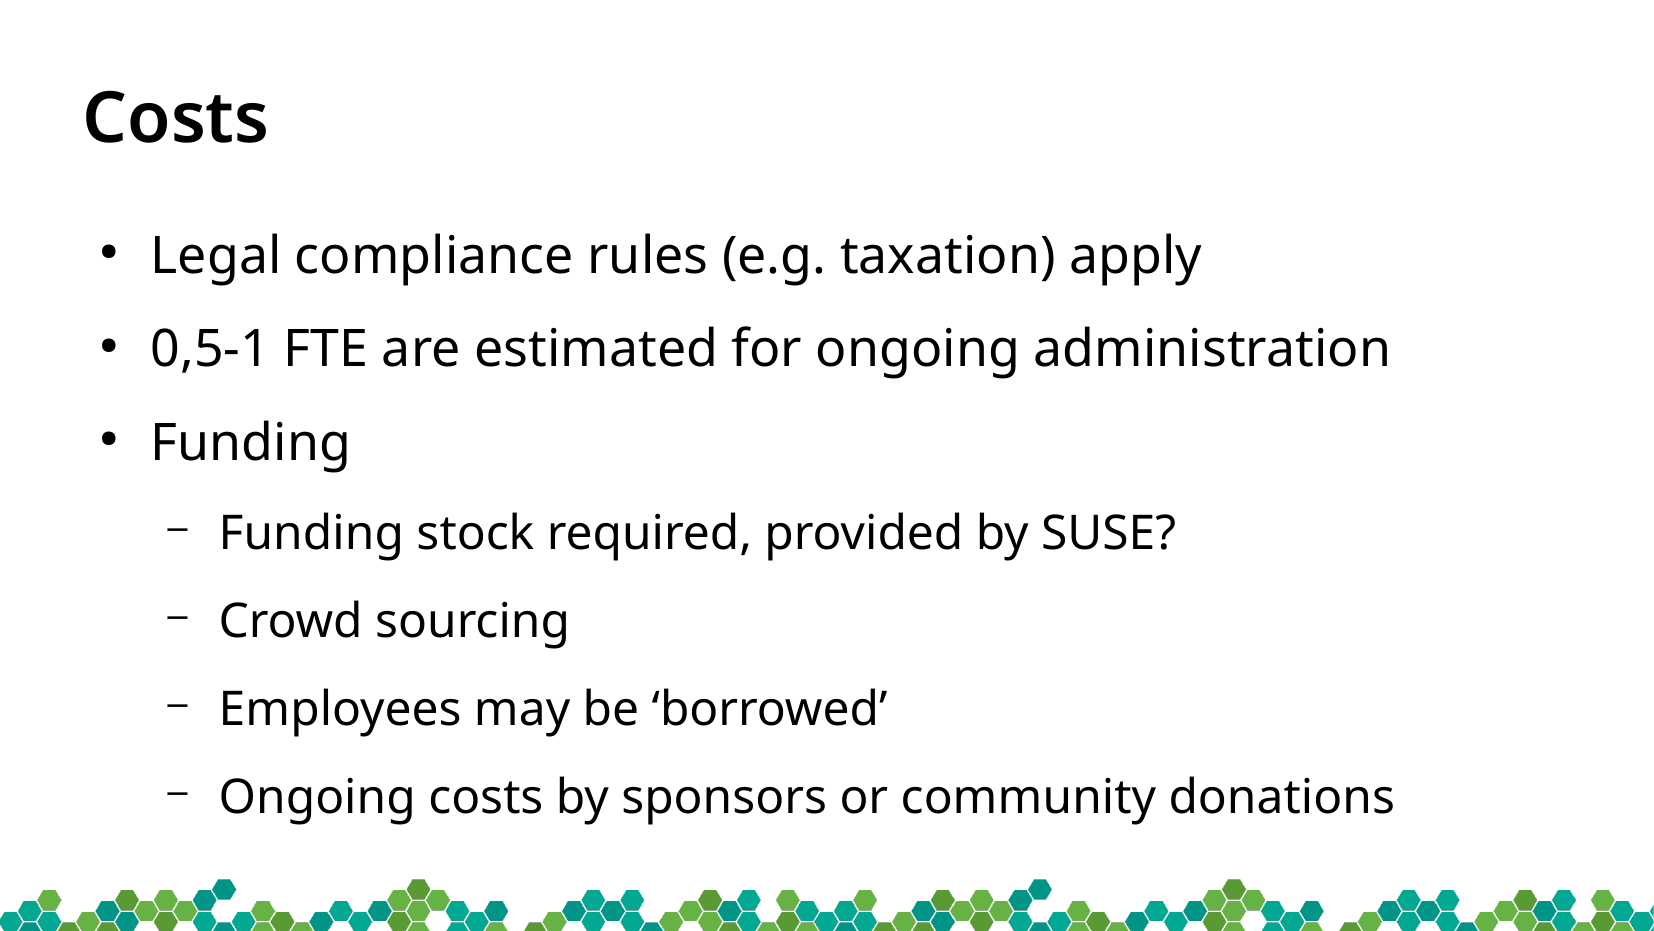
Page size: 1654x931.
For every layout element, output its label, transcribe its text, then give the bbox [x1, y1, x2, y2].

picture [0, 871, 1654, 931]
title Costs [82, 37, 1571, 193]
list Legal compliance rules (e.g. taxation) apply 0,5-1 FTE are estimated for ongoing administration Funding Funding stock required, provided by SUSE? Crowd sourcing Employees may be ‘borrowed’ Ongoing costs by sponsors or community donations [82, 217, 1571, 833]
